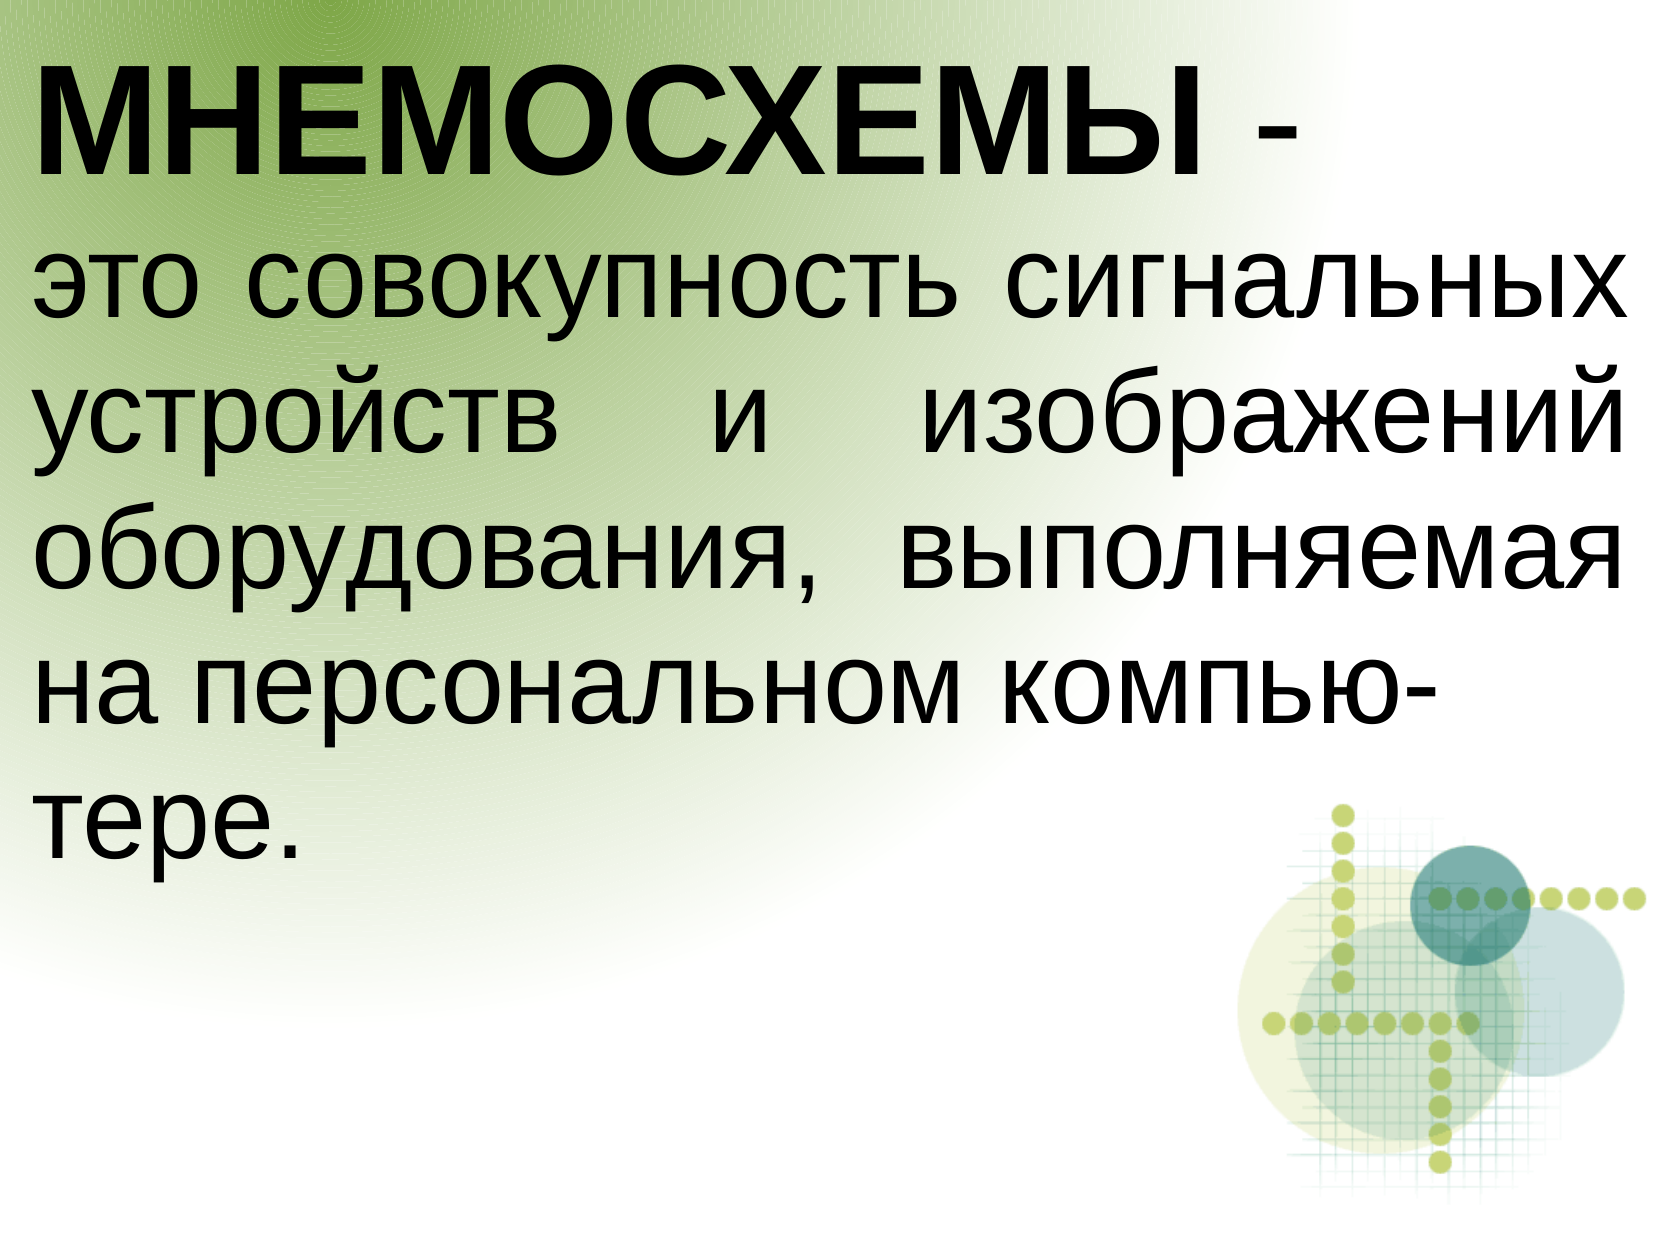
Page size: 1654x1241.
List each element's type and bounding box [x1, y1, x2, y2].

chart [29, 27, 1628, 1153]
picture [1224, 792, 1654, 1211]
